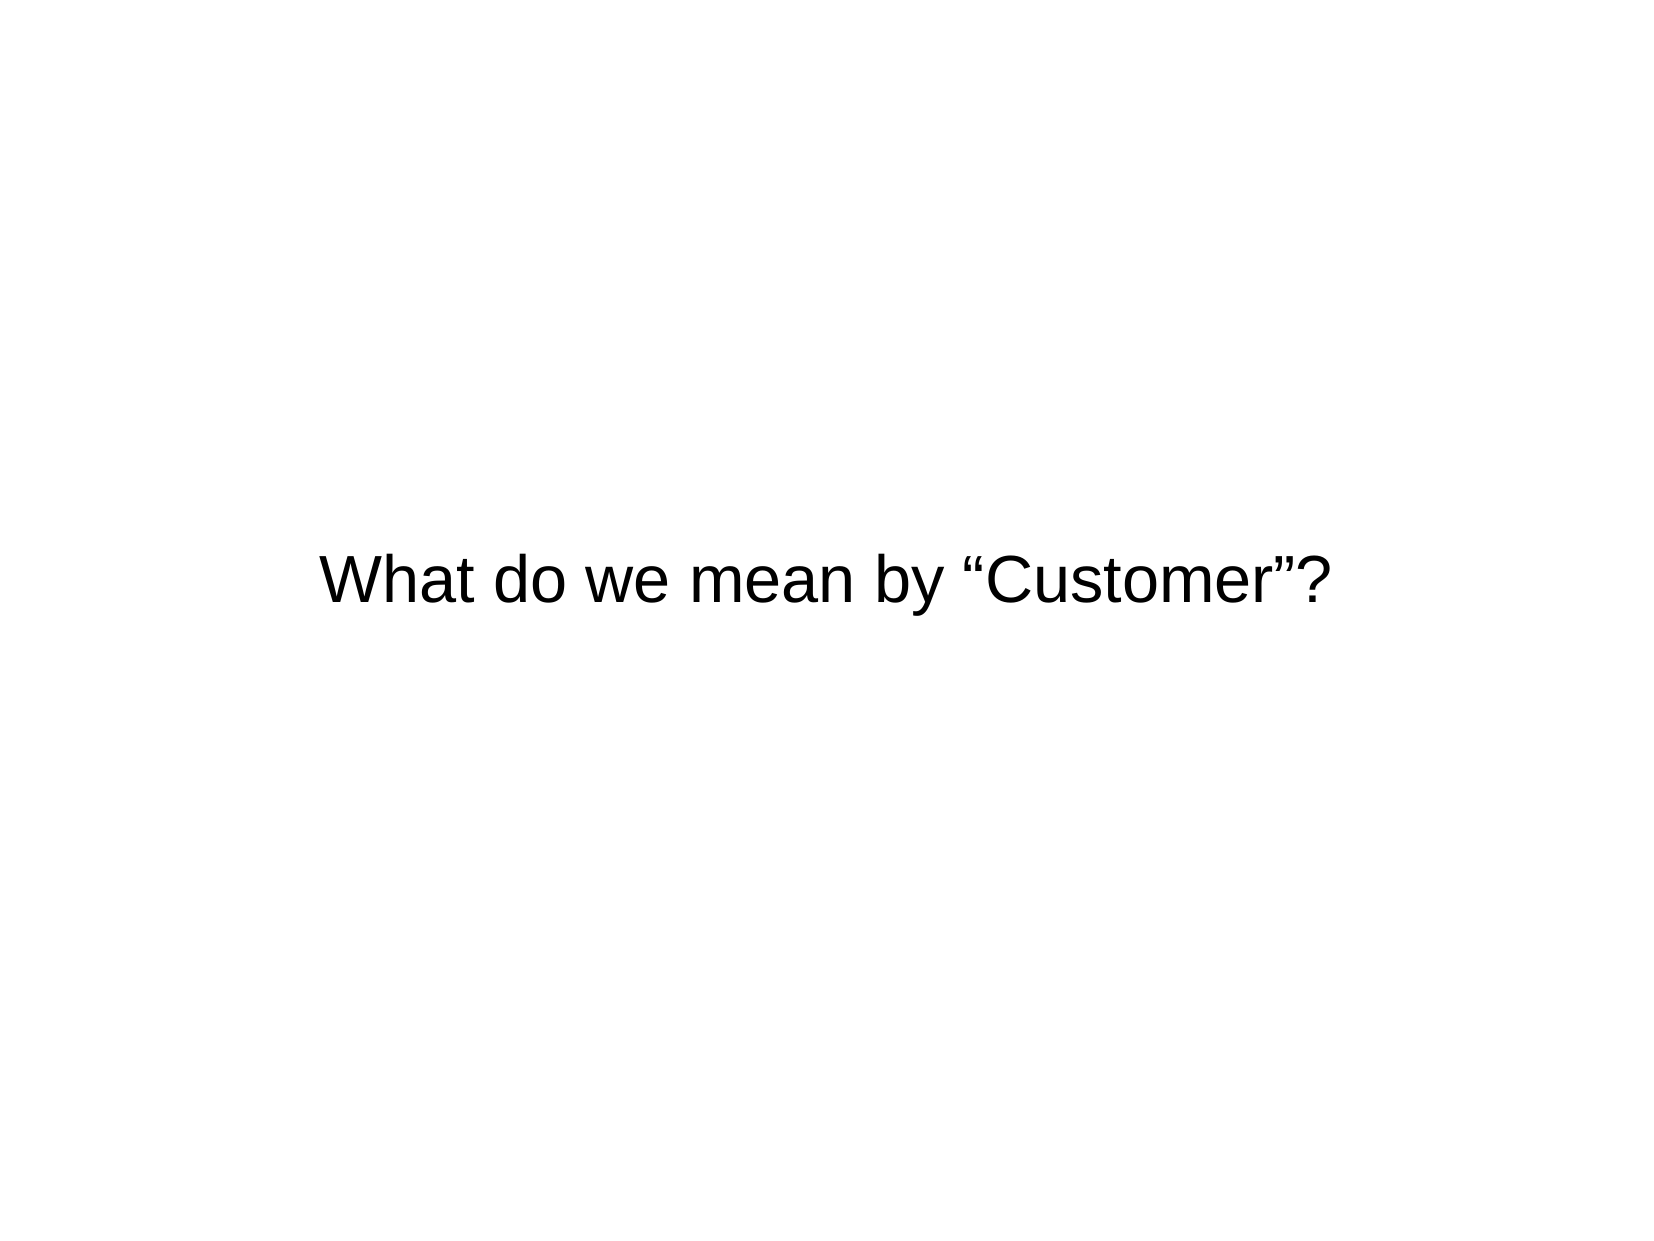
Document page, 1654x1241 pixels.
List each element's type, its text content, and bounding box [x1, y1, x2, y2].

subtitle What do we mean by “Customer”? [82, 56, 1571, 1102]
